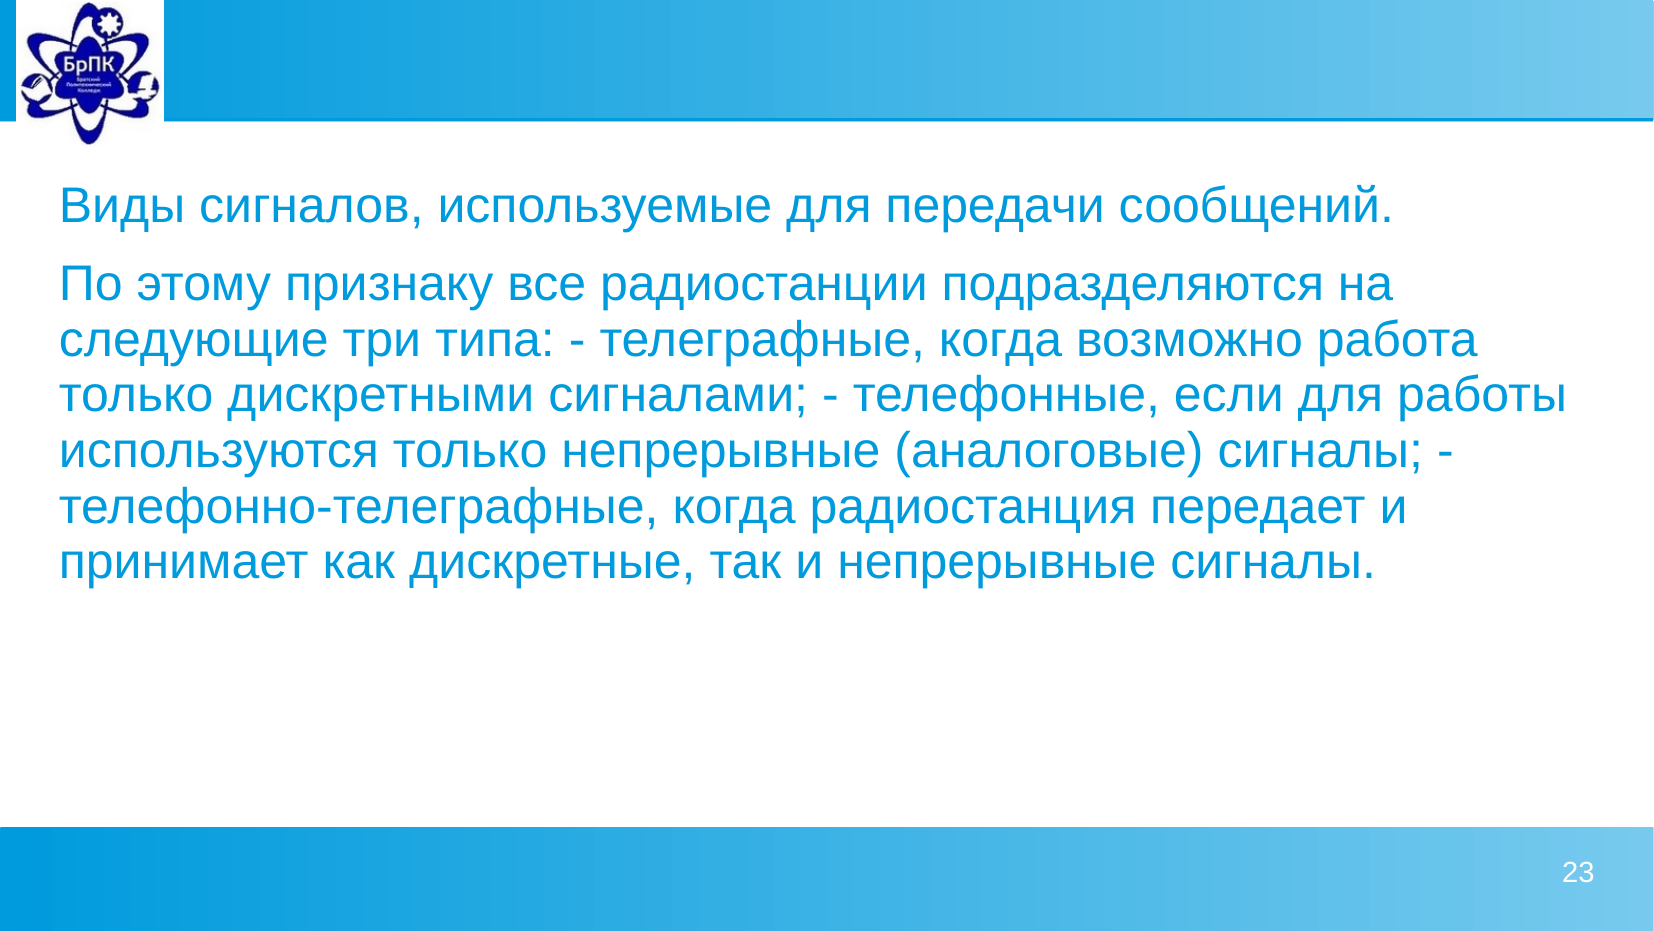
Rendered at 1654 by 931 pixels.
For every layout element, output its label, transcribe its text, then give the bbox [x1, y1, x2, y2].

picture [16, 0, 164, 147]
list Виды сигналов, используемые для передачи сообщений. По этому признаку все радиостанции подразделяются на следующие три типа: - телеграфные, когда возможно работа только дискретными сигналами; - телефонные, если для работы используются только непрерывные (аналоговые) сигналы; - телефонно-телеграфные, когда радиостанция передает и принимает как дискретные, так и непрерывные сигналы. [59, 177, 1595, 768]
